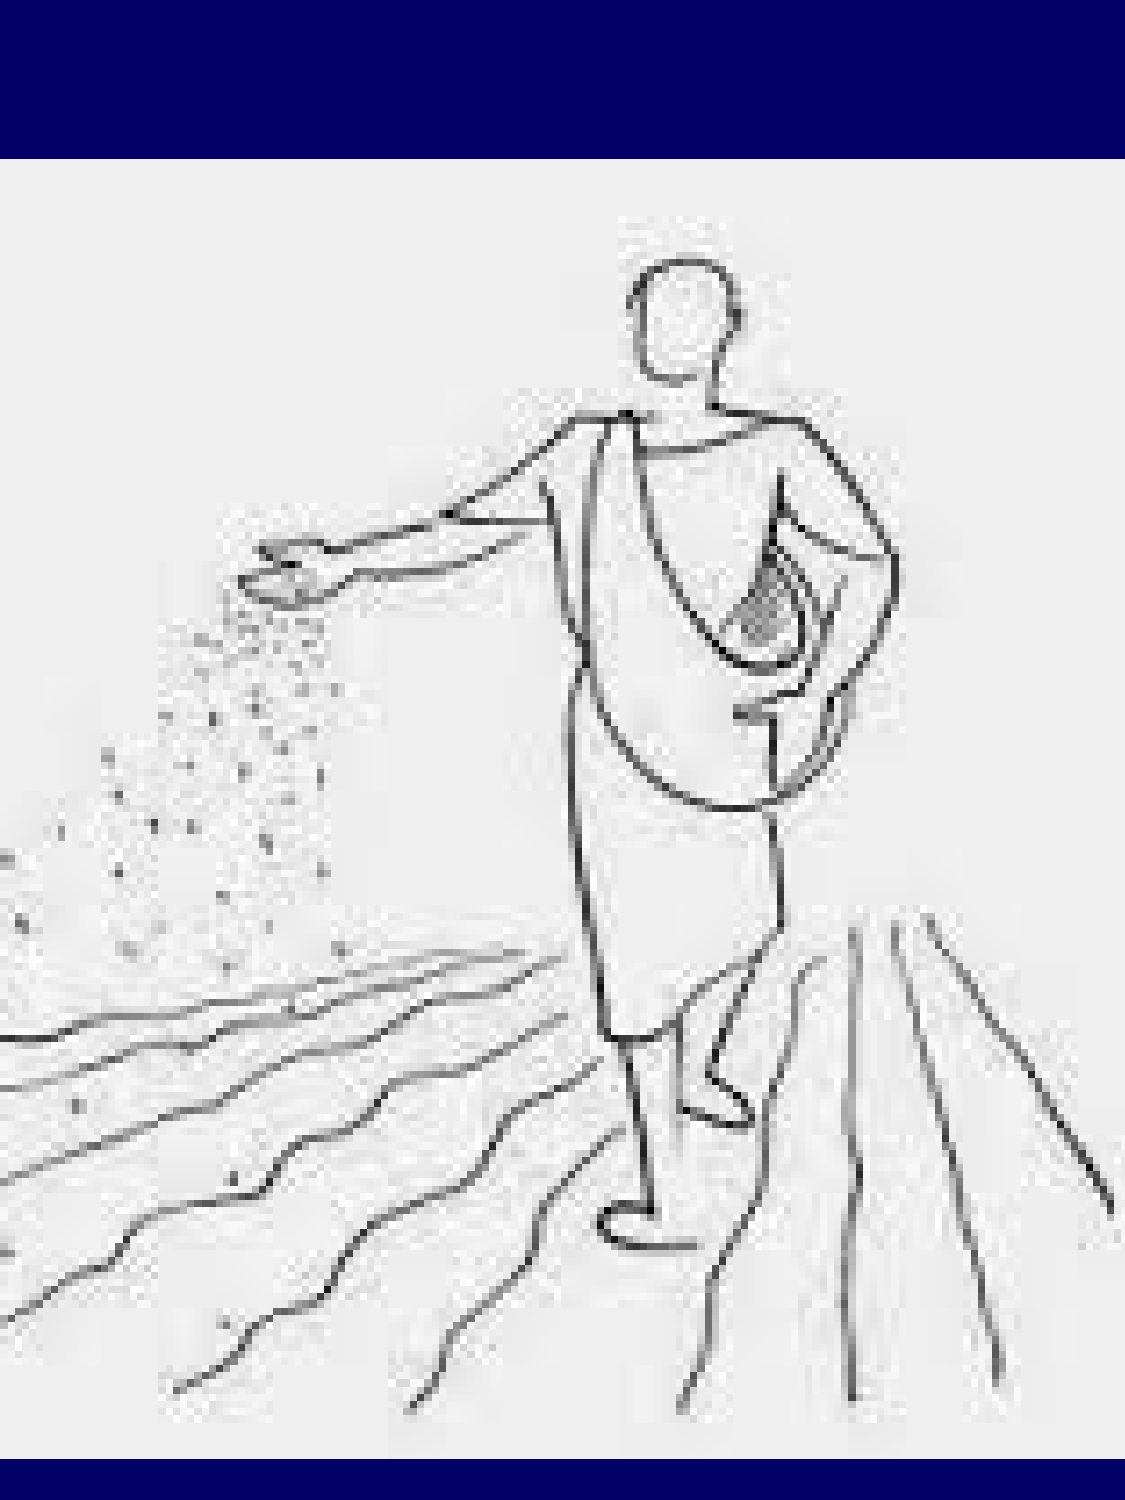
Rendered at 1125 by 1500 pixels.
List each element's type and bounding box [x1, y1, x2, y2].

picture [0, 159, 1125, 1459]
